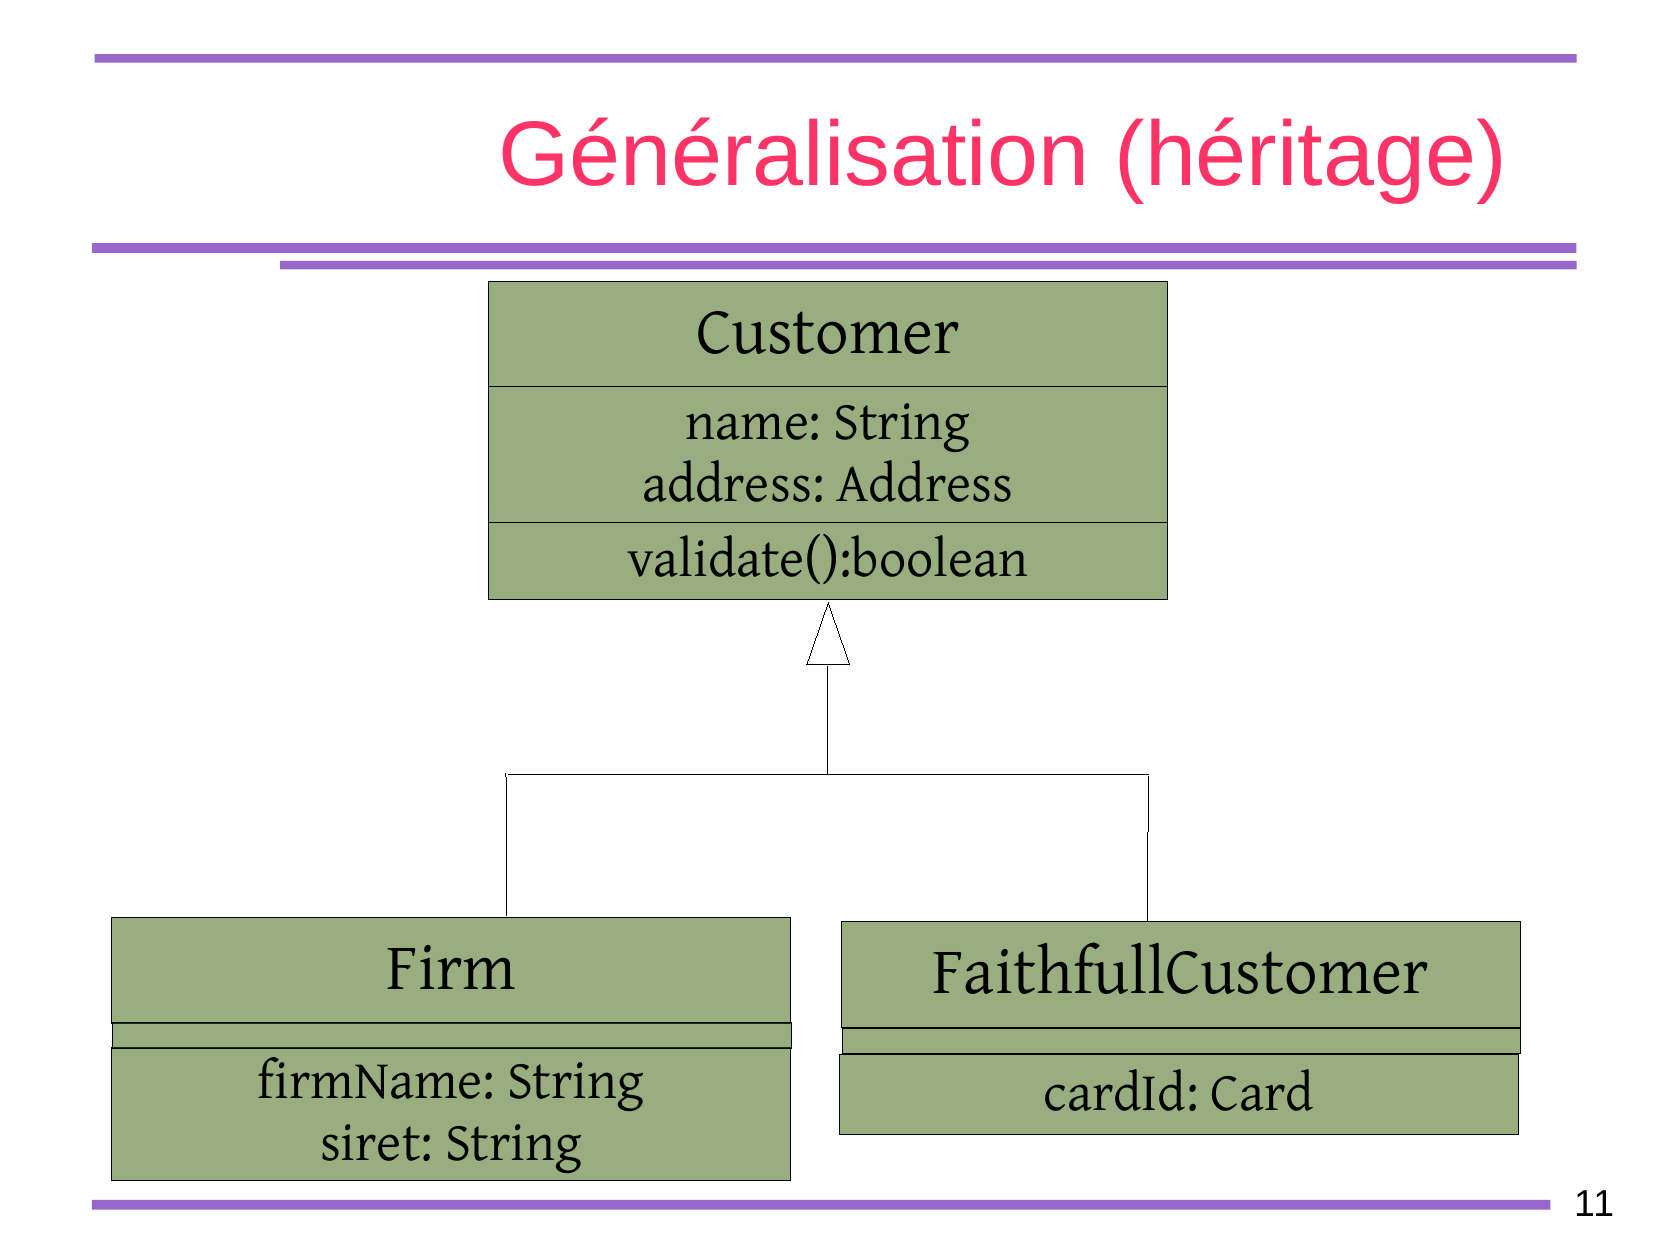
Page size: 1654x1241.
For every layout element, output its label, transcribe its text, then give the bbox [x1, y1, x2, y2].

text_box [842, 1028, 1521, 1054]
title Généralisation (héritage) [121, 49, 1534, 257]
text_box validate():boolean [488, 522, 1168, 600]
text_box name: String address: Address [488, 386, 1168, 522]
text_box Customer [488, 281, 1168, 386]
text_box [112, 1022, 792, 1049]
text_box Firm [111, 917, 791, 1024]
text_box firmName: String siret: String [111, 1047, 791, 1181]
text_box FaithfullCustomer [841, 921, 1521, 1028]
text_box cardId: Card [839, 1054, 1519, 1135]
